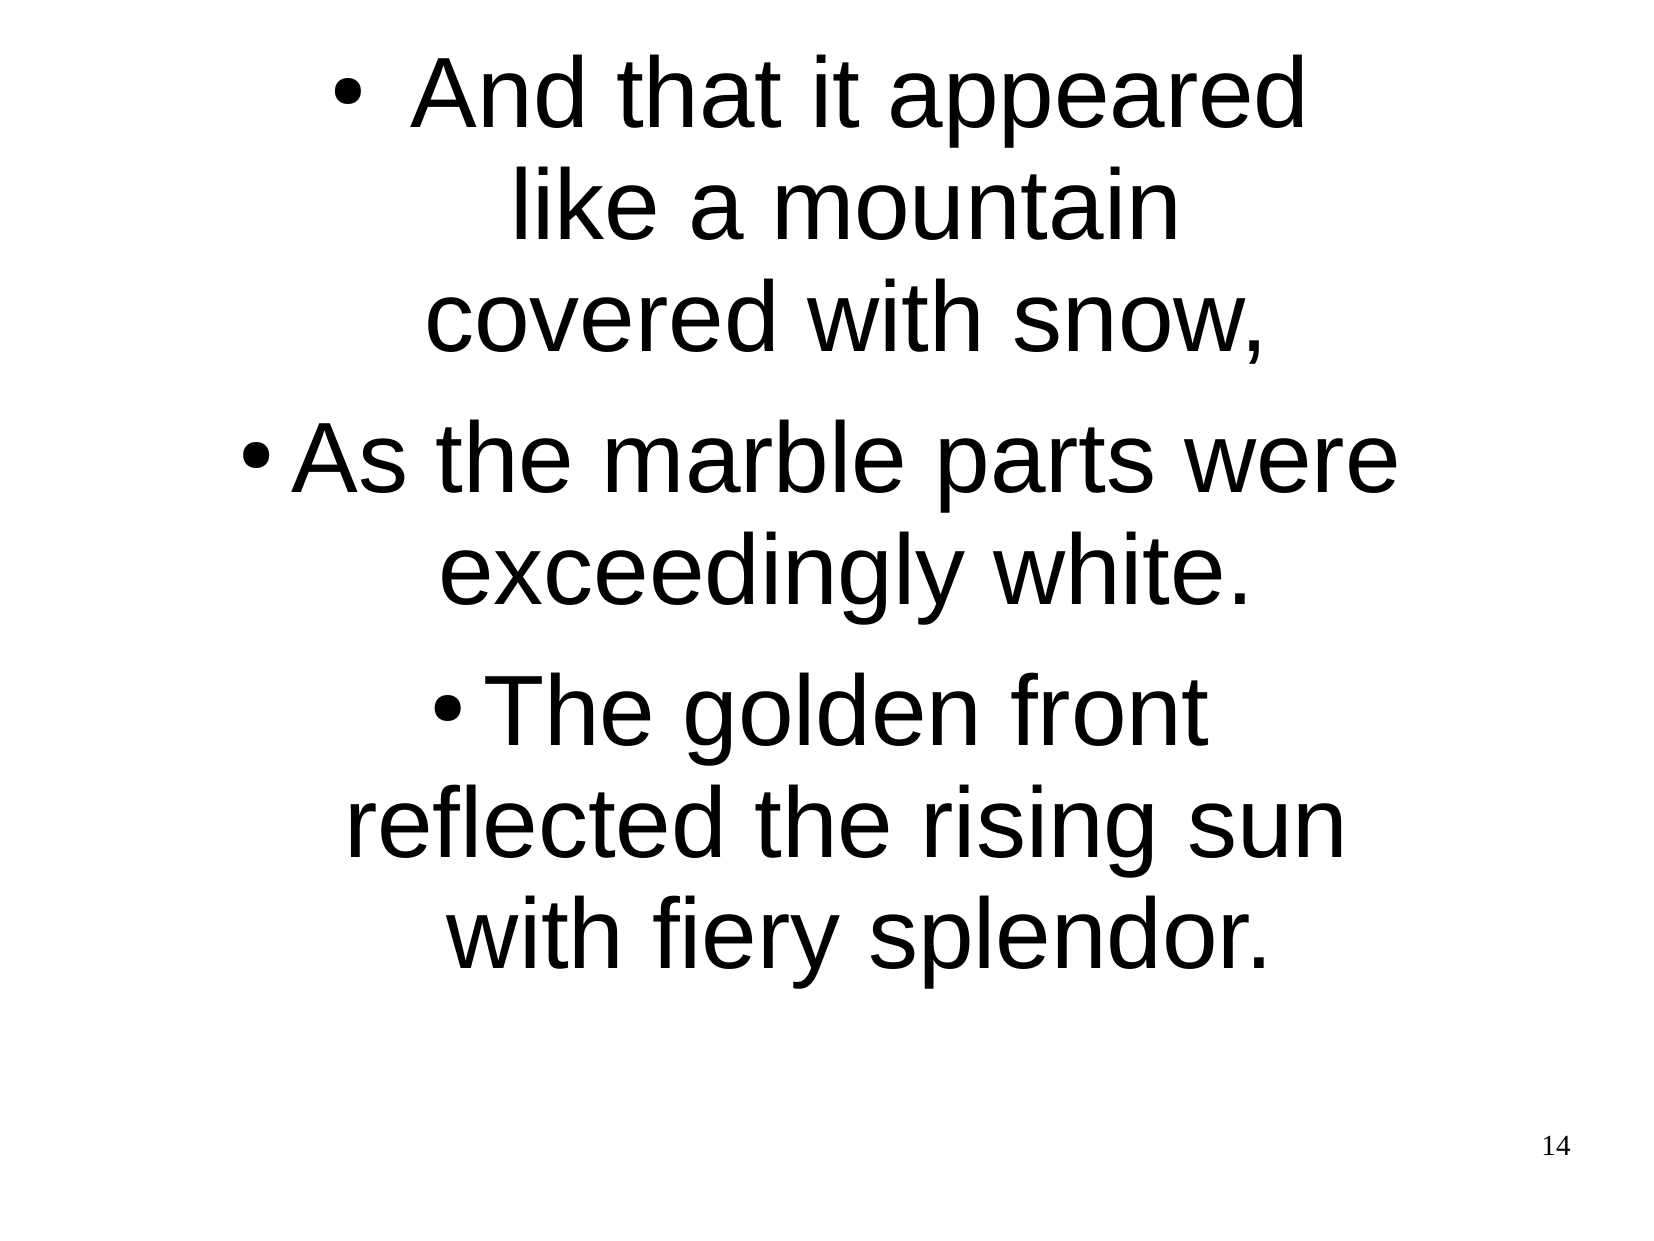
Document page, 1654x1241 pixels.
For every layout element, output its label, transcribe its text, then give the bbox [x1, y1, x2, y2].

list And that it appeared like a mountain covered with snow, As the marble parts were exceedingly white. The golden front reflected the rising sun with fiery splendor. [37, 37, 1613, 1201]
